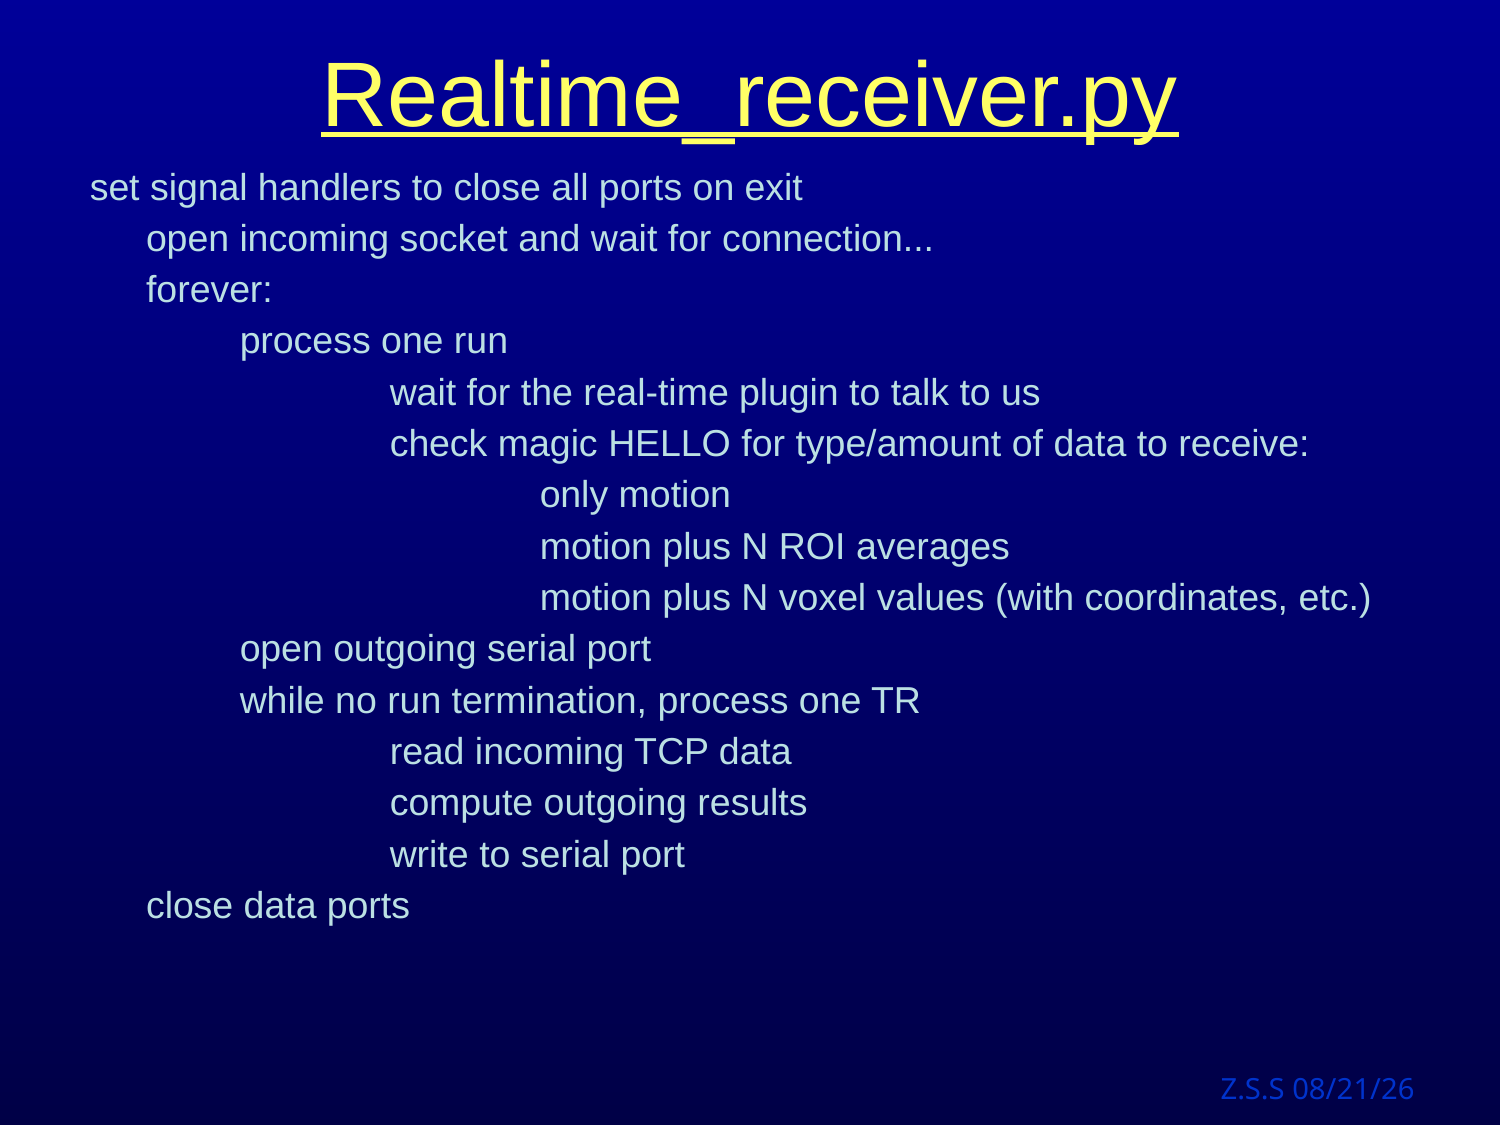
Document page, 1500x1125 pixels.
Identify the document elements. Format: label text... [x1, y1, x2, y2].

list set signal handlers to close all ports on exit open incoming socket and wait for connection... forever: process one run wait for the real-time plugin to talk to us check magic HELLO for type/amount of data to receive: only motion motion plus N ROI averages motion plus N voxel values (with coordinates, etc.) open outgoing serial port while no run termination, process one TR read incoming TCP data compute outgoing results write to serial port close data ports [75, 158, 1426, 1068]
title Realtime_receiver.py [75, 32, 1426, 158]
